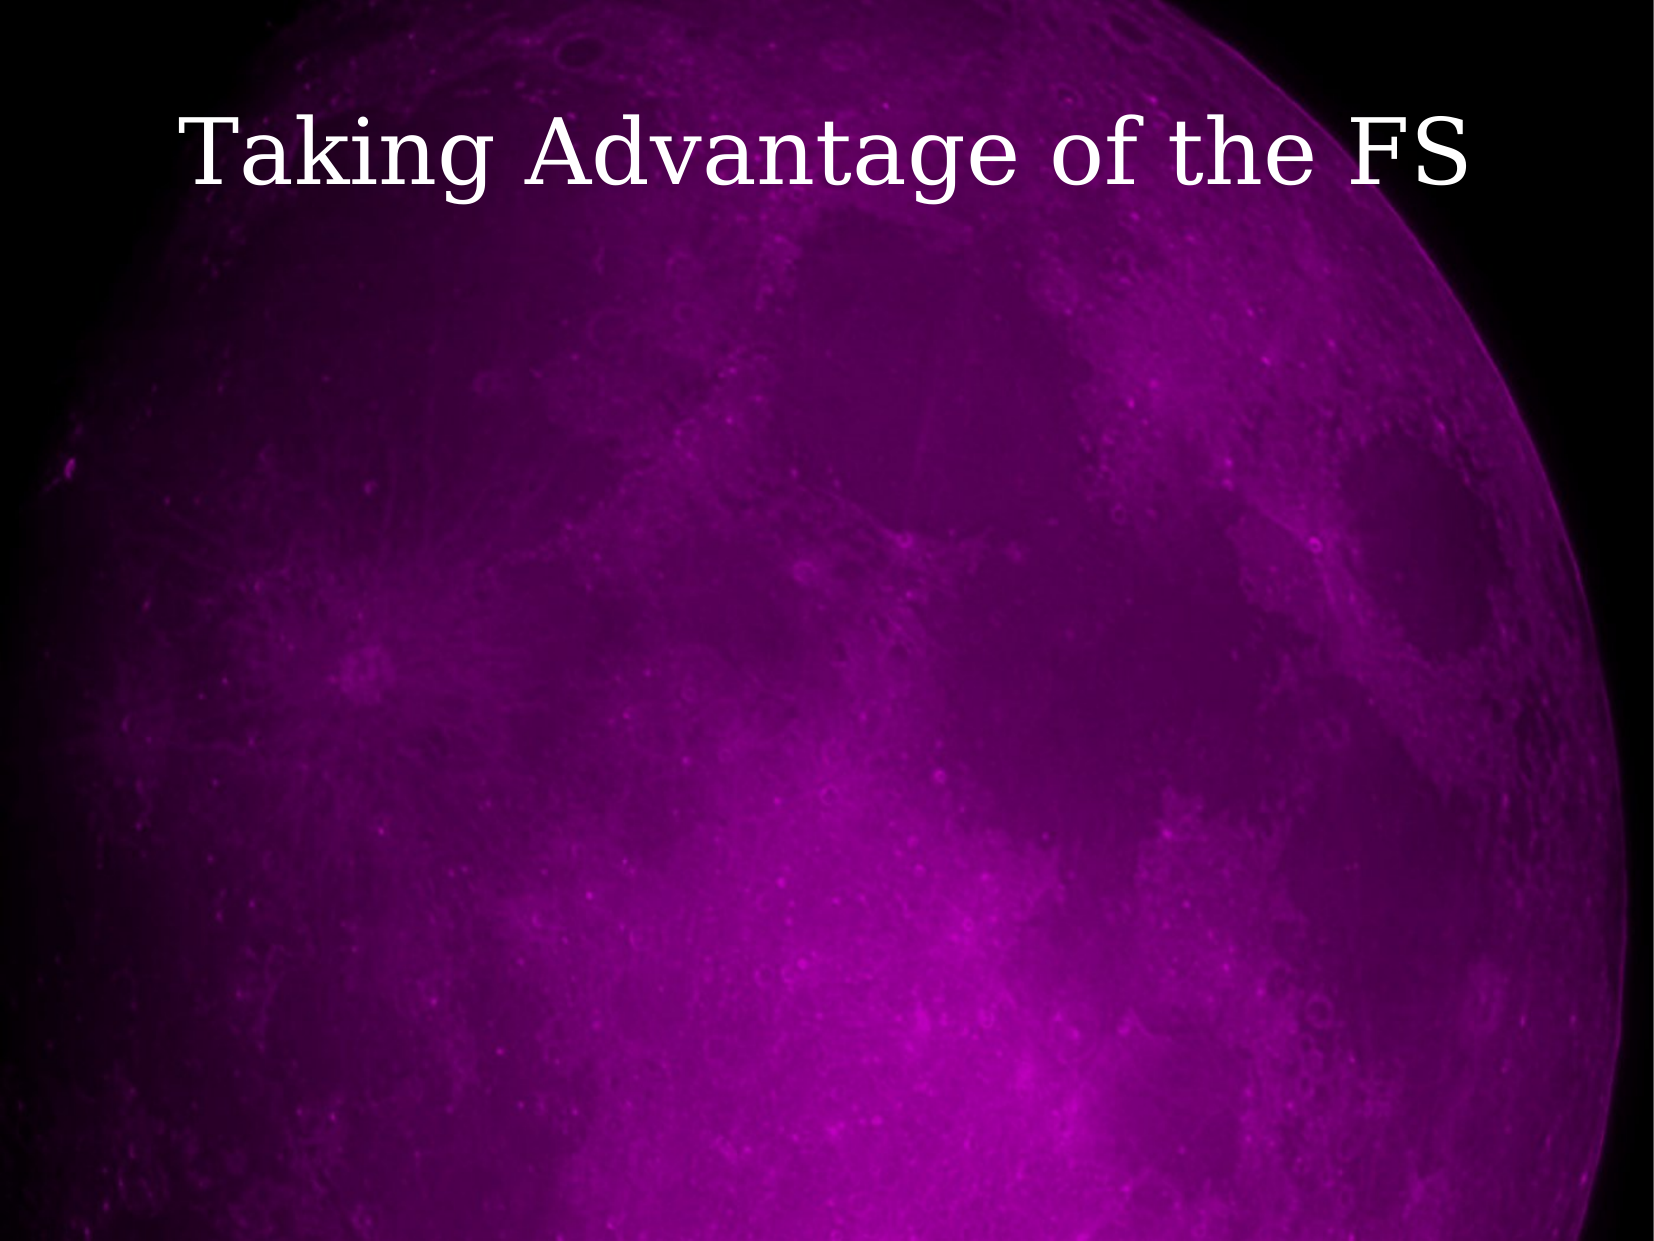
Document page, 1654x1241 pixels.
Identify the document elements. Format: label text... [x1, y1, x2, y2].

title Taking Advantage of the FS [82, 49, 1571, 257]
picture [0, 0, 1654, 1241]
